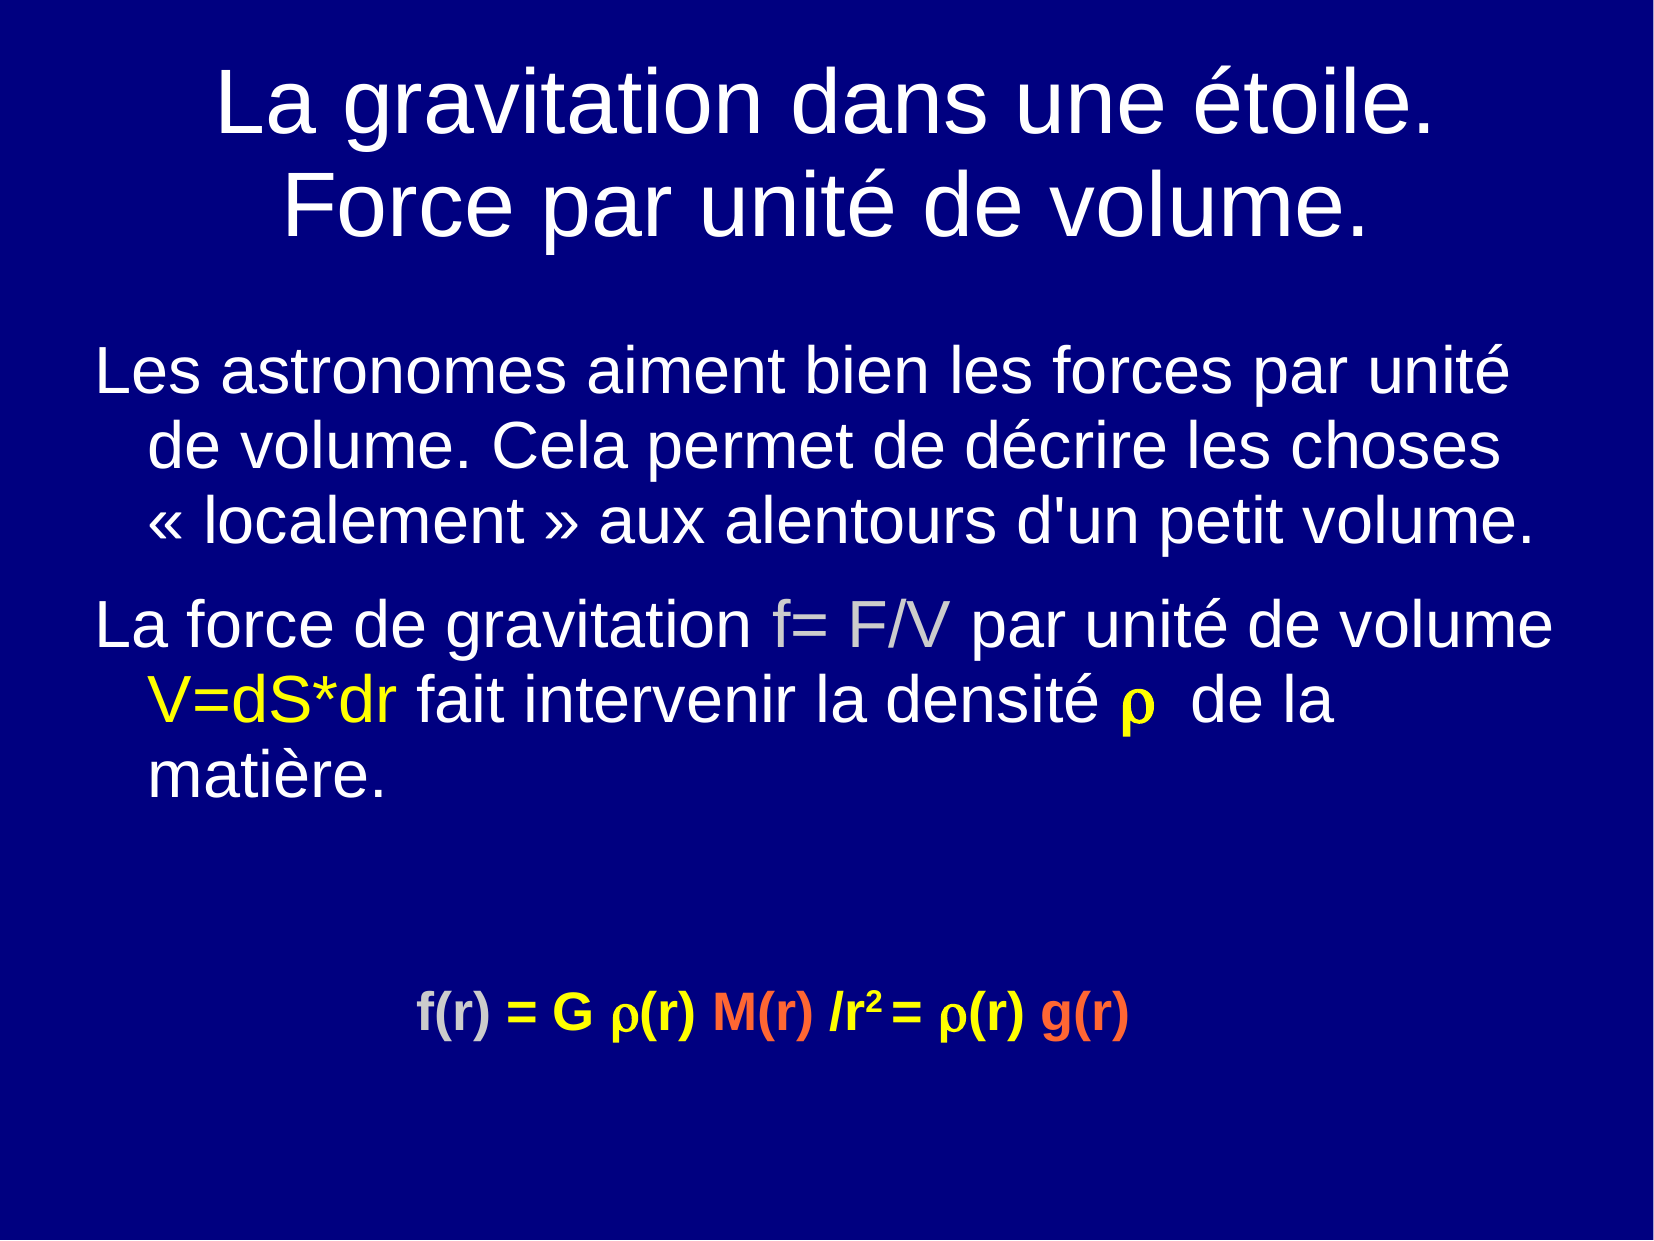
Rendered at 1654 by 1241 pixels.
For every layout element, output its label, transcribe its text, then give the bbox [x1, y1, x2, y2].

text_box f(r) = G r(r) M(r) /r2 = r(r) g(r) [383, 974, 1155, 1056]
list Les astronomes aiment bien les forces par unité de volume. Cela permet de décrire les choses « localement » aux alentours d'un petit volume. La force de gravitation f= F/V par unité de volume V=dS*dr fait intervenir la densité r de la matière. [76, 333, 1565, 1152]
title La gravitation dans une étoile. Force par unité de volume. [82, 49, 1571, 257]
